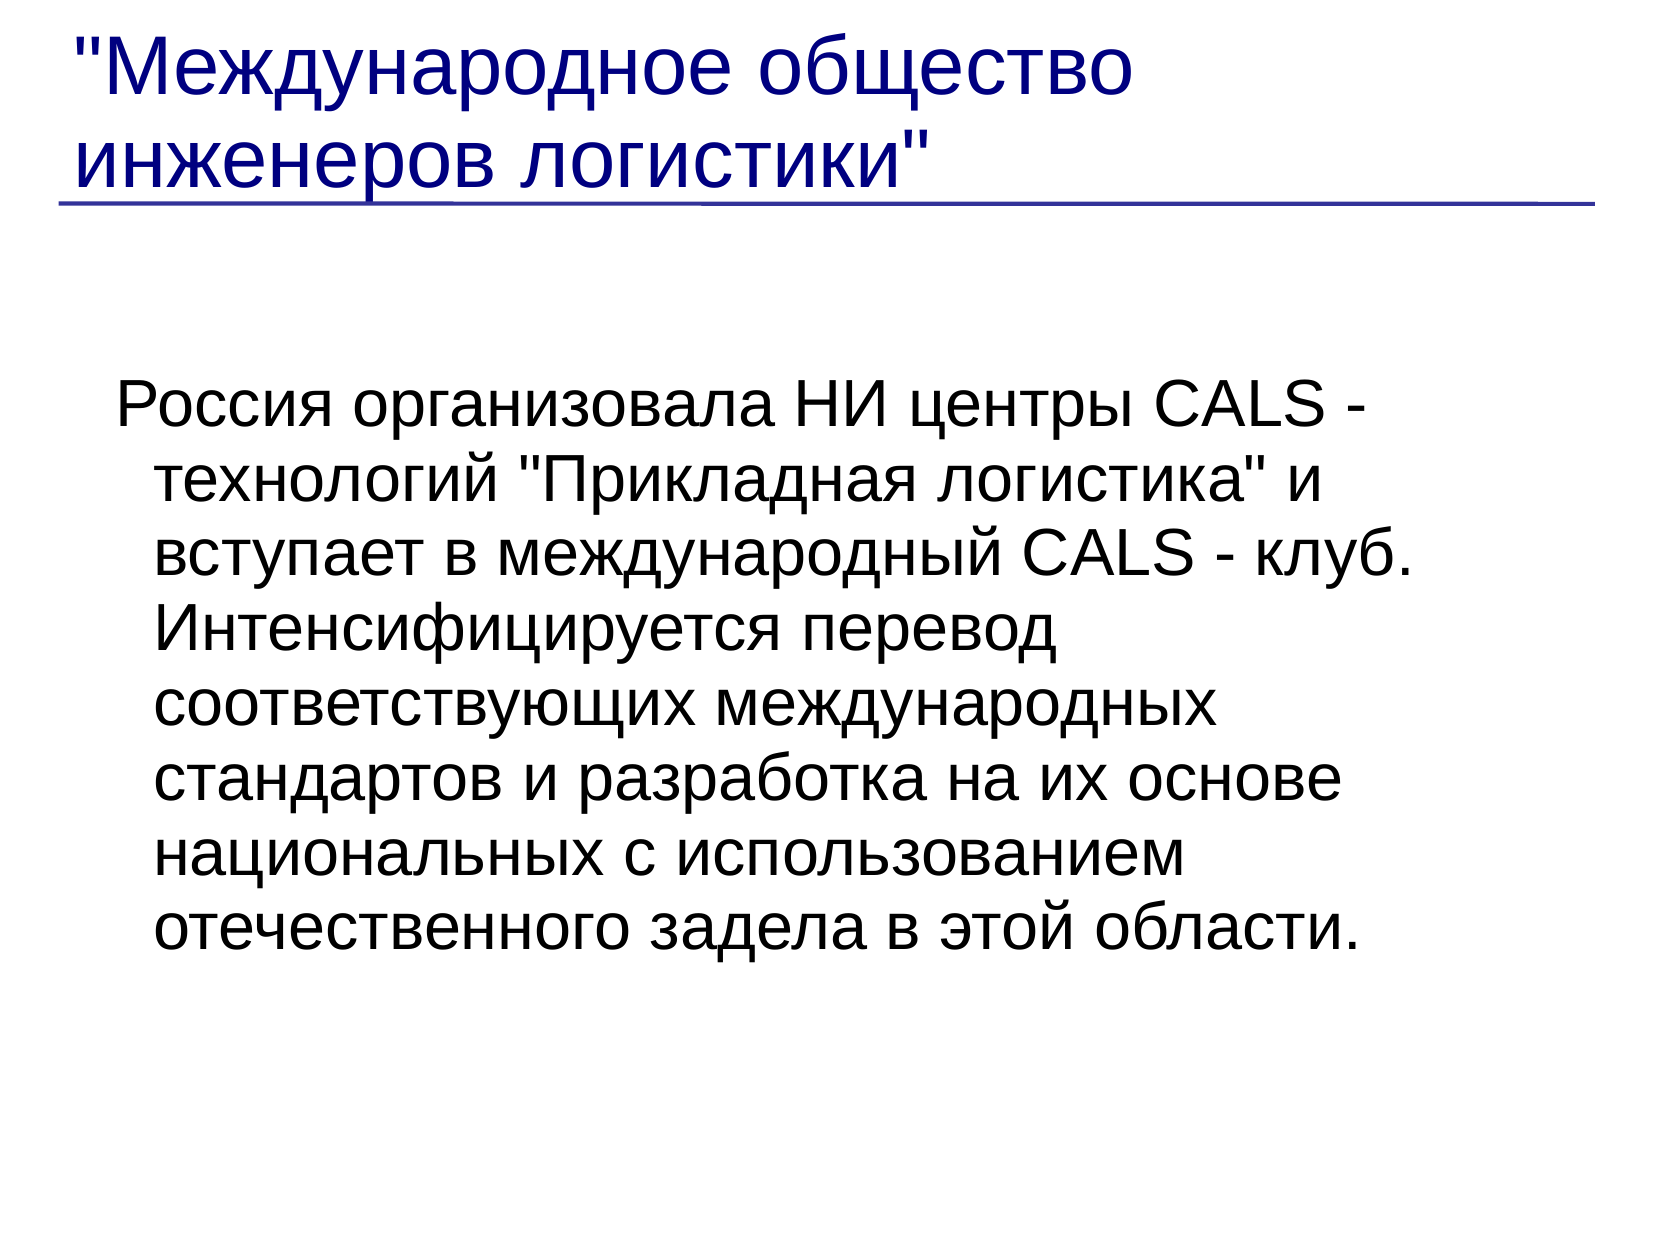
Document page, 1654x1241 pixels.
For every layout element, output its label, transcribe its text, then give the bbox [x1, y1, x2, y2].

title "Международное общество инженеров логистики" [59, 11, 1548, 201]
title "Международное общество инженеров логистики" [59, 206, 1548, 213]
list Россия организовала НИ центры СALS - технологий "Прикладная логистика" и вступает в международный СALS - клуб. Интенсифицируется перевод соответствующих международных стандартов и разработка на их основе национальных с использованием отечественного задела в этой области. [82, 358, 1571, 1061]
